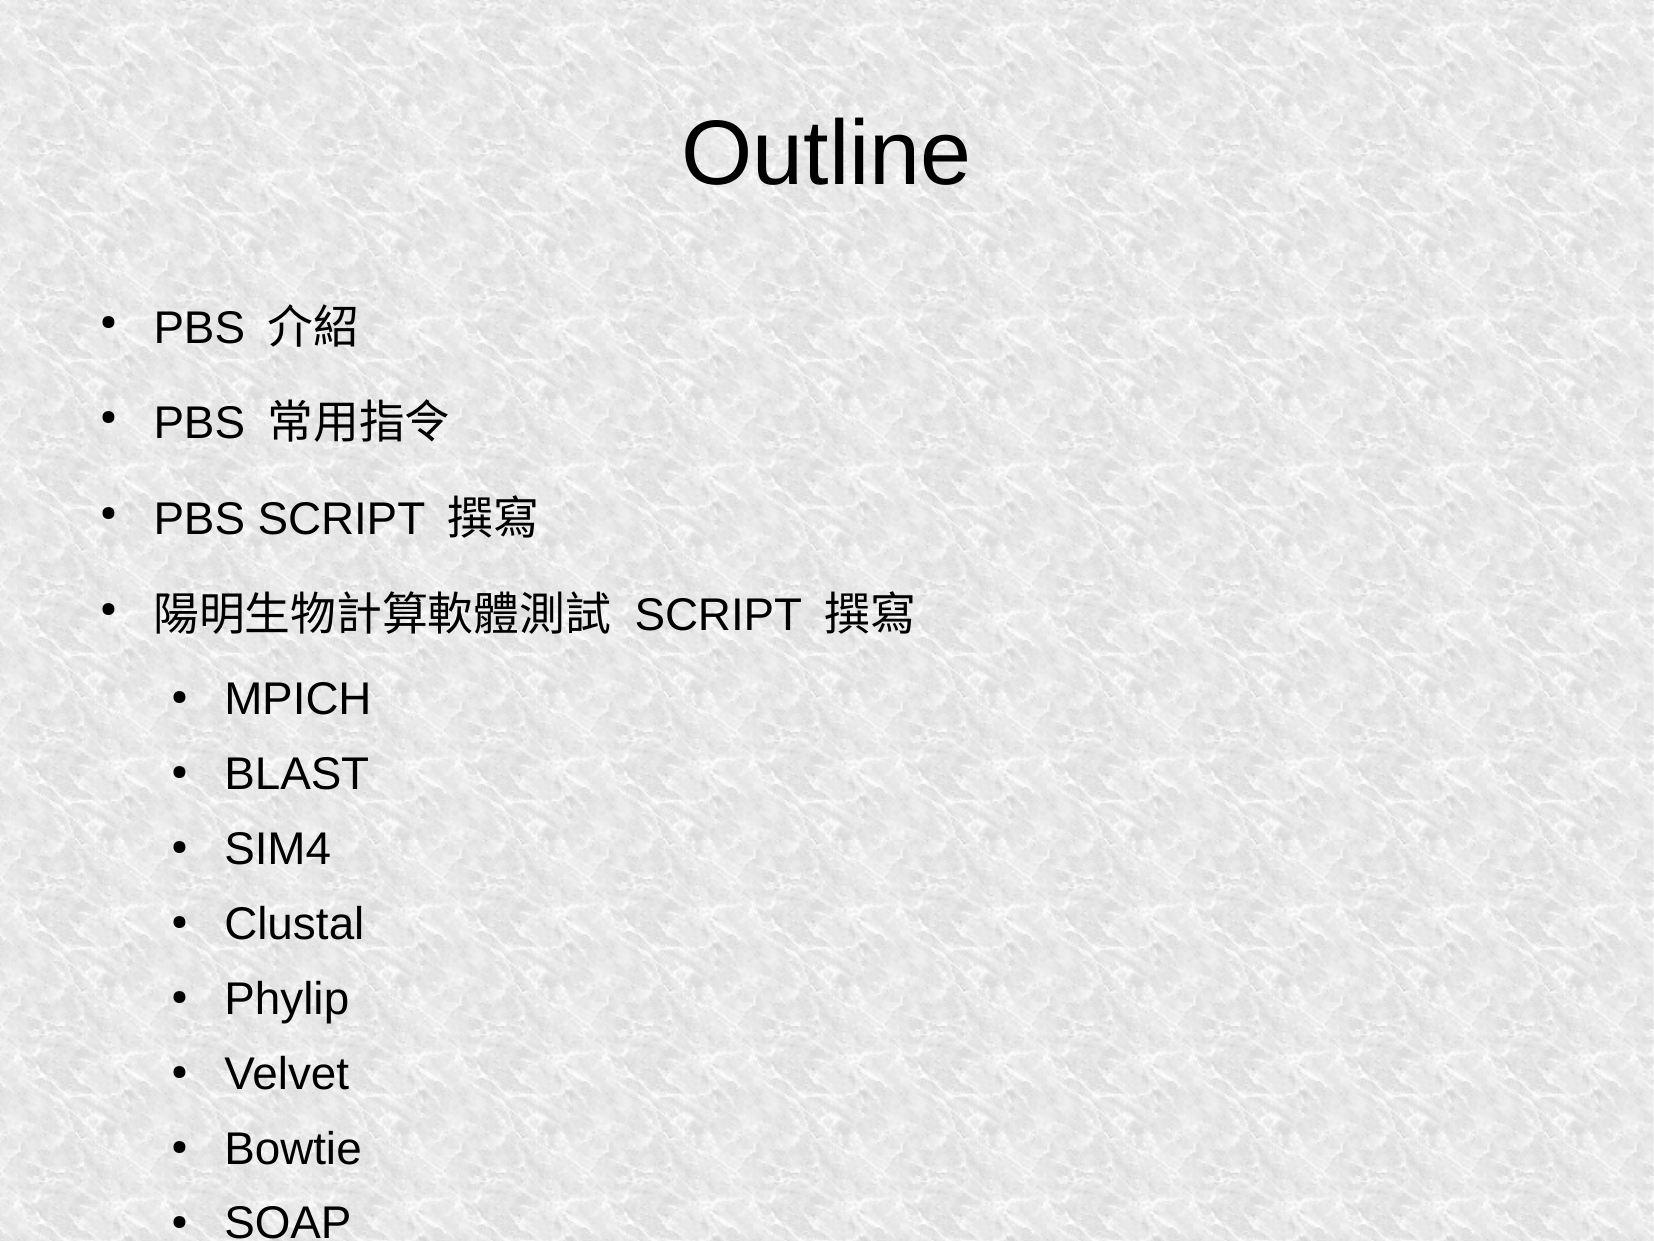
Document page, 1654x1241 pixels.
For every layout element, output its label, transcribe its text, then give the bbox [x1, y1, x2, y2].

picture [0, 0, 1654, 1241]
title Outline [82, 49, 1571, 257]
list PBS 介紹 PBS 常用指令 PBS SCRIPT 撰寫 陽明生物計算軟體測試 SCRIPT 撰寫 MPICH BLAST SIM4 Clustal Phylip Velvet Bowtie SOAP [82, 290, 1571, 1202]
